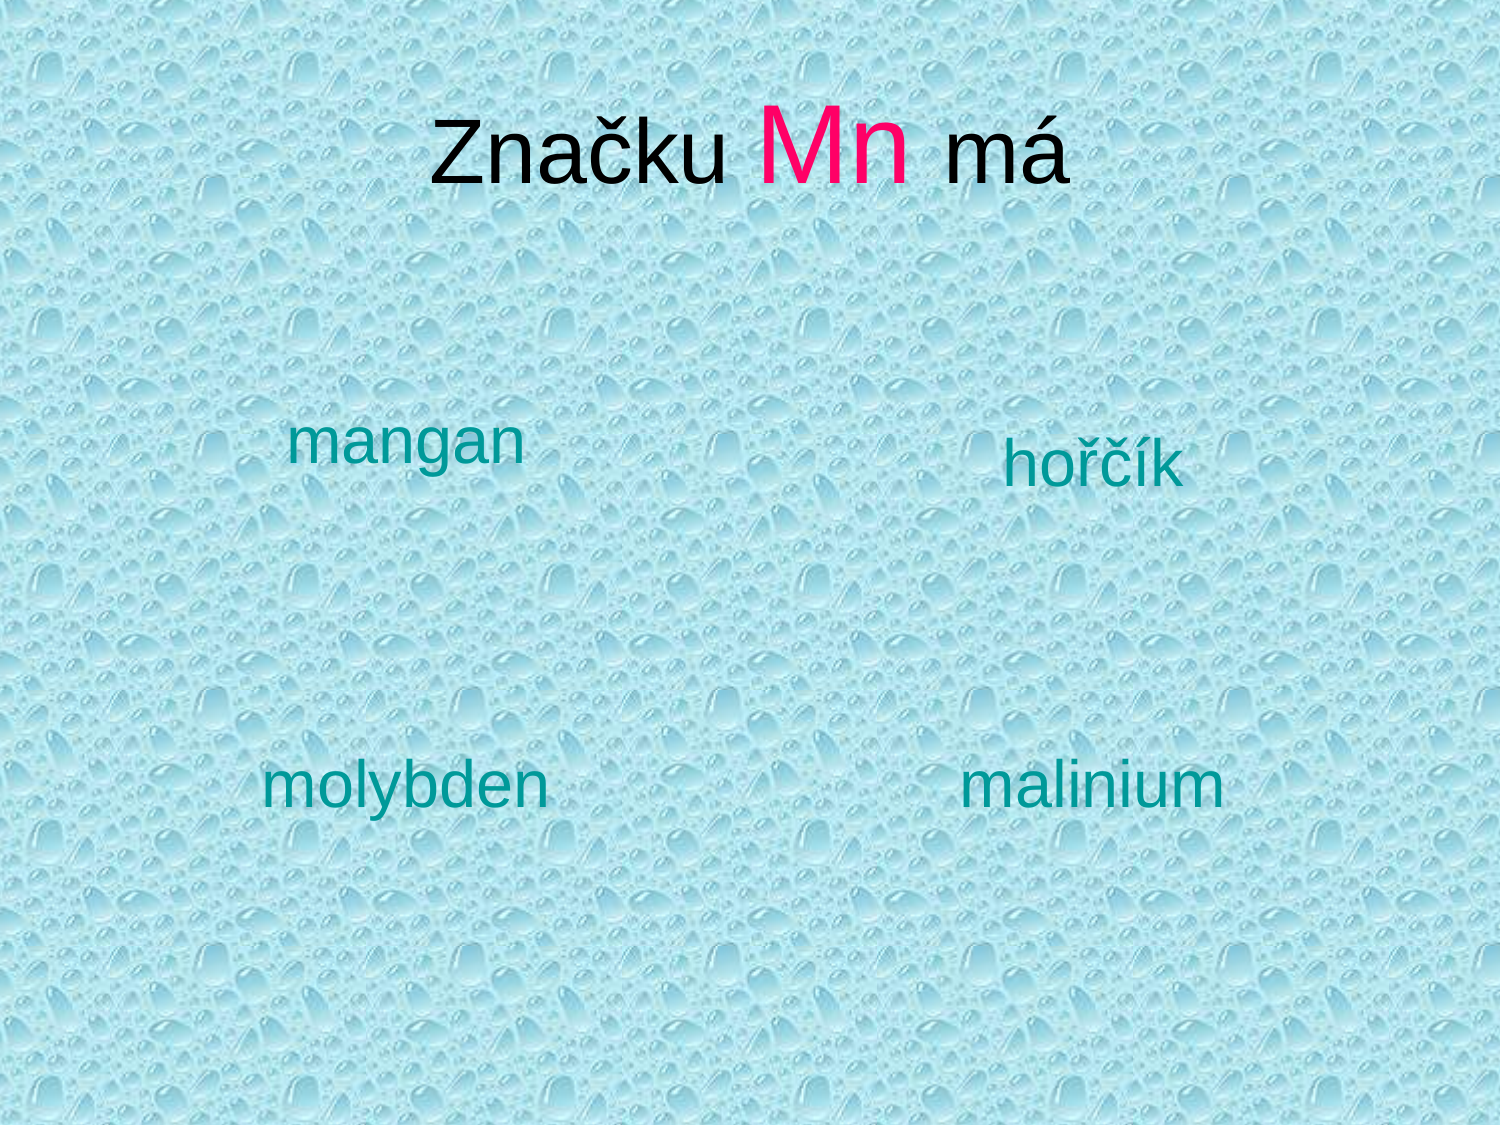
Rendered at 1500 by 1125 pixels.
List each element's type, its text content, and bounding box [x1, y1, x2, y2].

table_header molybden [75, 646, 737, 1005]
picture [0, 0, 1500, 1125]
title Značku Mn má [75, 45, 1426, 233]
table_header malinium [763, 646, 1423, 1005]
table_header mangan [75, 262, 737, 621]
table_header hořčík [763, 262, 1425, 621]
